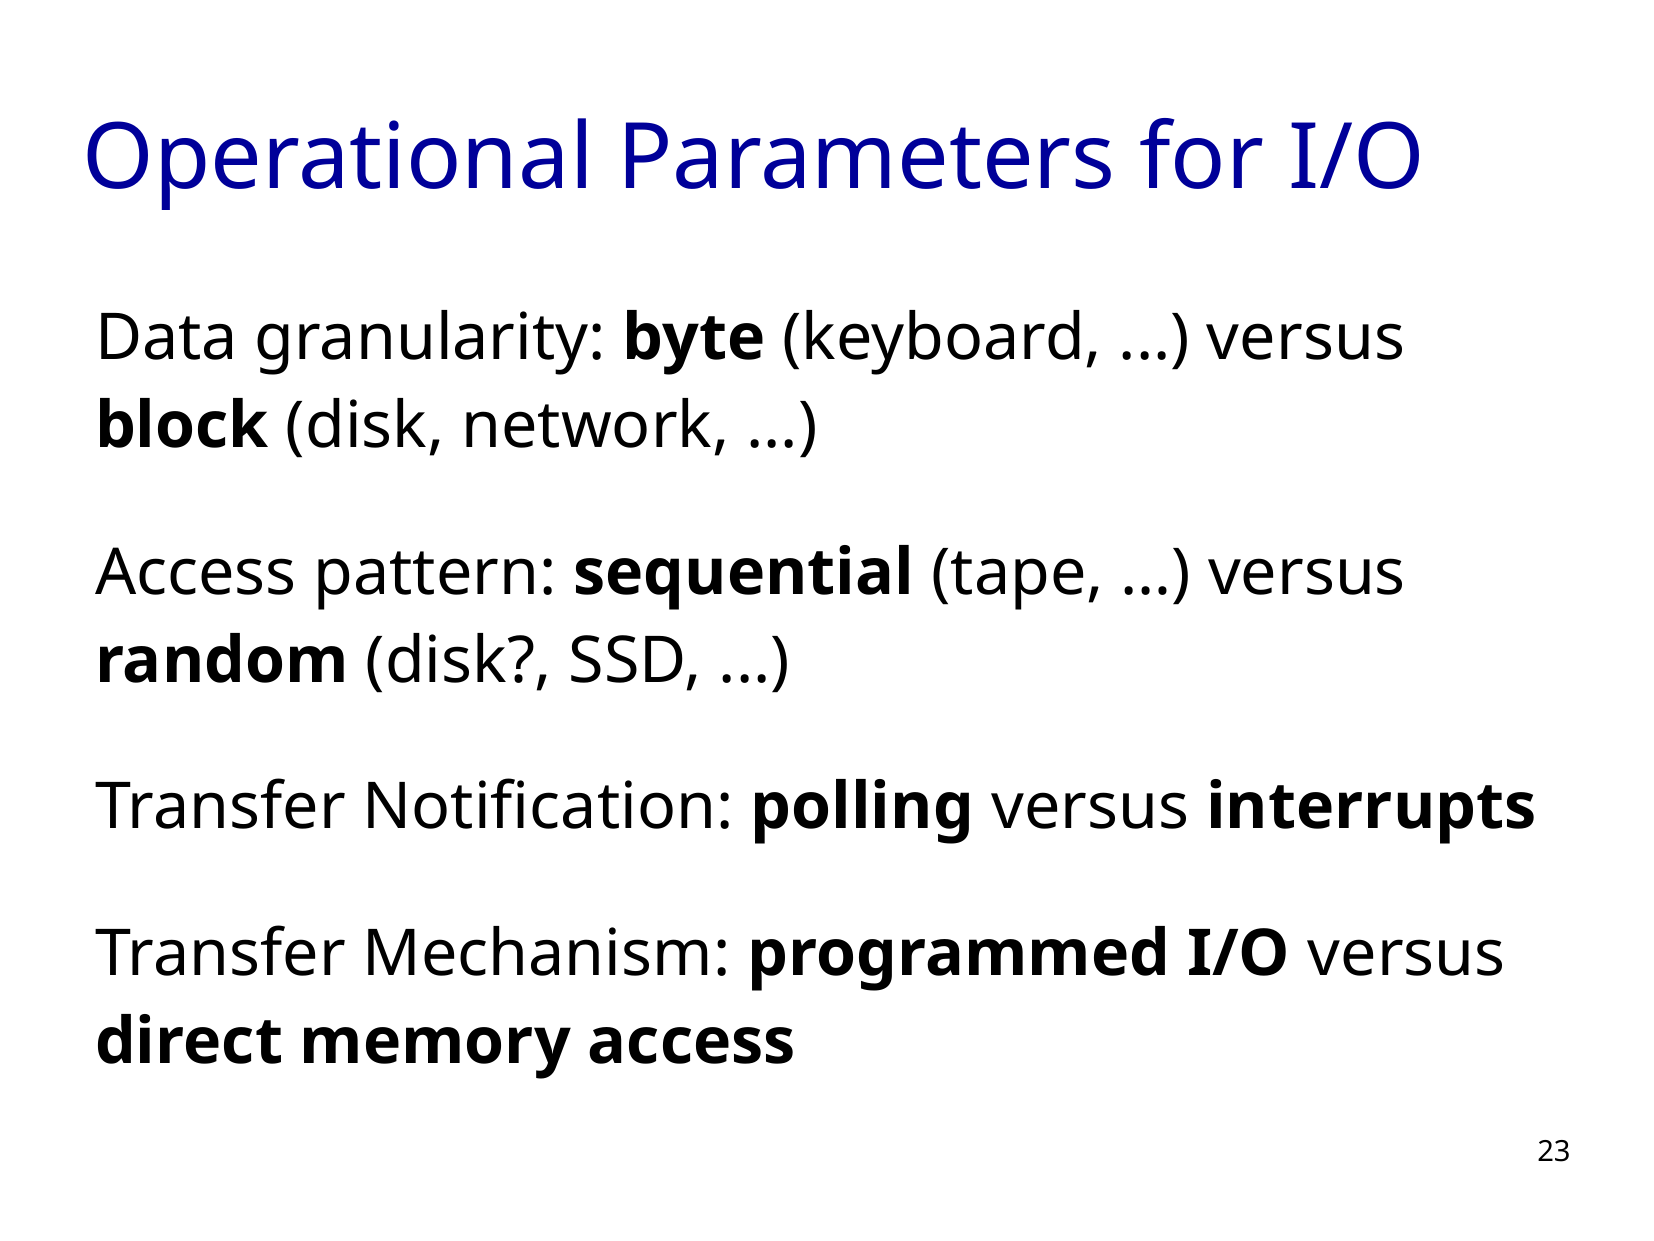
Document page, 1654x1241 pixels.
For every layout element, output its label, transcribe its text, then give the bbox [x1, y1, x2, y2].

list Data granularity: byte (keyboard, ...) versus block (disk, network, ...) Access pattern: sequential (tape, …) versus random (disk?, SSD, ...) Transfer Notification: polling versus interrupts Transfer Mechanism: programmed I/O versus direct memory access [60, 290, 1571, 1096]
title Operational Parameters for I/O [82, 49, 1571, 257]
